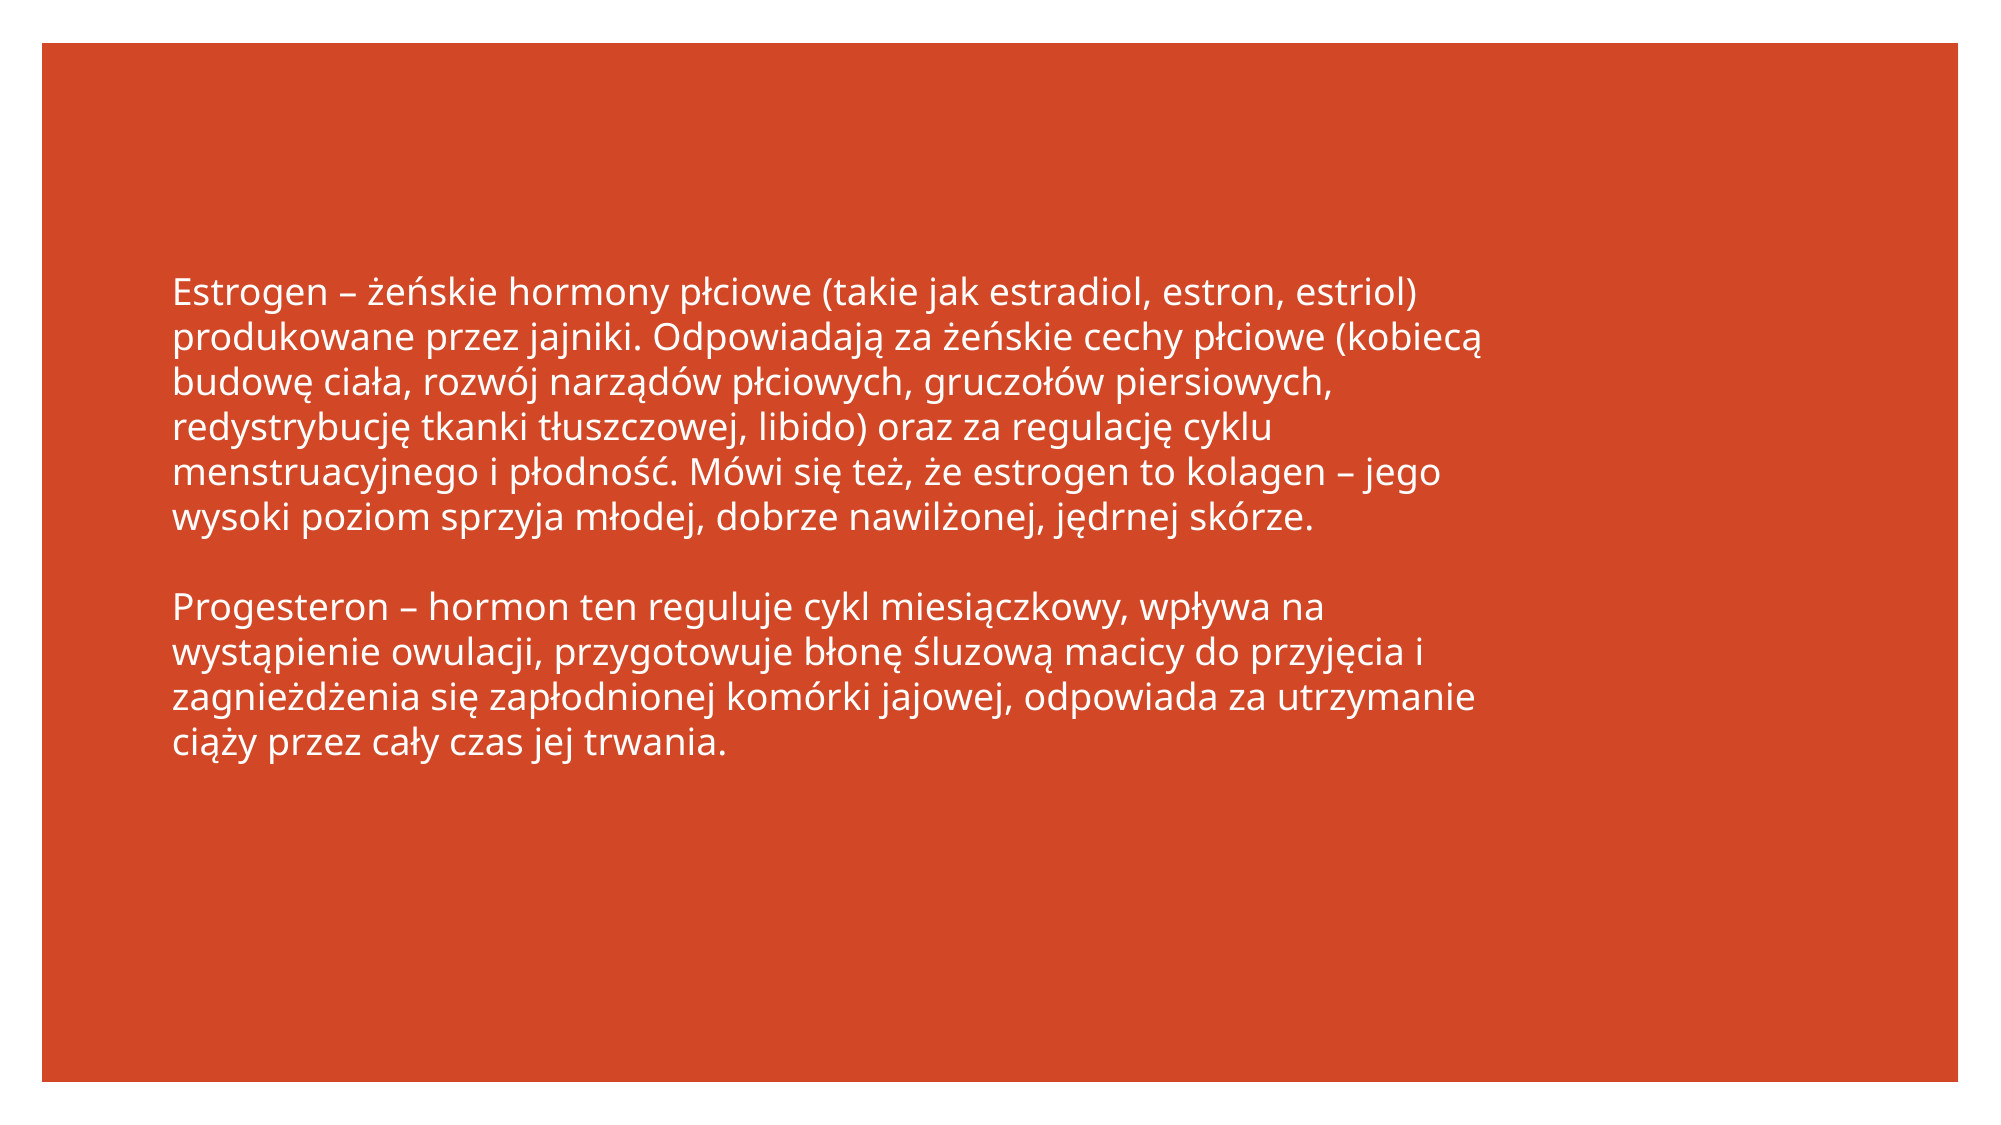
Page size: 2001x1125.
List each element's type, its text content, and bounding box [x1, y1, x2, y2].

text_box Estrogen – żeńskie hormony płciowe (takie jak estradiol, estron, estriol) produkowane przez jajniki. Odpowiadają za żeńskie cechy płciowe (kobiecą budowę ciała, rozwój narządów płciowych, gruczołów piersiowych, redystrybucję tkanki tłuszczowej, libido) oraz za regulację cyklu menstruacyjnego i płodność. Mówi się też, że estrogen to kolagen – jego wysoki poziom sprzyja młodej, dobrze nawilżonej, jędrnej skórze. Progesteron – hormon ten reguluje cykl miesiączkowy, wpływa na wystąpienie owulacji, przygotowuje błonę śluzową macicy do przyjęcia i zagnieżdżenia się zapłodnionej komórki jajowej, odpowiada za utrzymanie ciąży przez cały czas jej trwania. [156, 259, 1500, 775]
